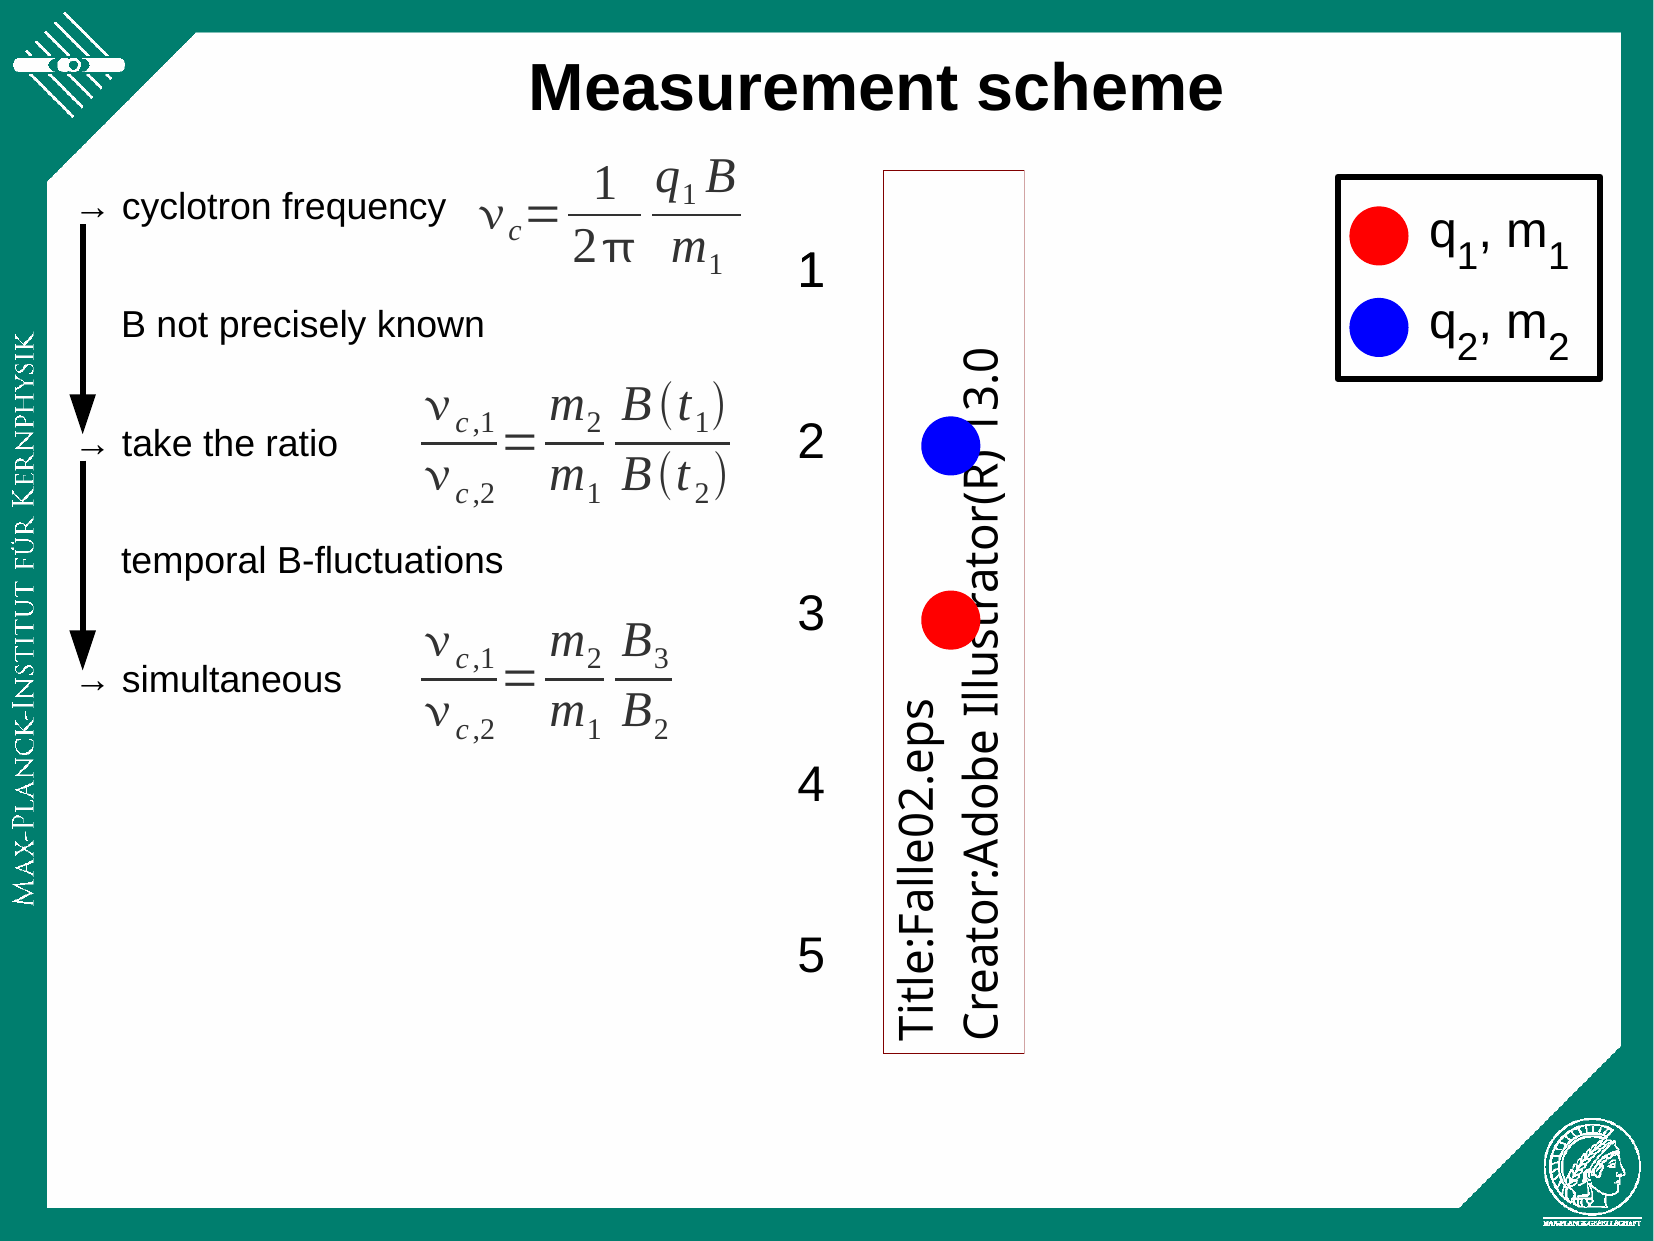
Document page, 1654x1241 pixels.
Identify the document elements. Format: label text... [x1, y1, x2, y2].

text_box 3 [782, 573, 848, 648]
text_box Measurement scheme [194, 36, 1559, 132]
text_box 1 [782, 230, 848, 306]
text_box q1, m1 q2, m2 [1337, 176, 1601, 379]
text_box → simultaneous [59, 650, 413, 708]
text_box [921, 590, 981, 650]
text_box → cyclotron frequency [59, 178, 472, 236]
text_box 5 [782, 915, 848, 991]
chart [413, 376, 739, 510]
chart [413, 612, 681, 746]
text_box 2 [782, 401, 848, 477]
text_box → take the ratio [59, 414, 413, 472]
text_box 4 [782, 744, 848, 819]
text_box B not precisely known [106, 296, 526, 354]
picture [0, 0, 1654, 1241]
text_box [921, 416, 981, 476]
chart [472, 148, 749, 282]
text_box temporal B-fluctuations [106, 532, 526, 590]
